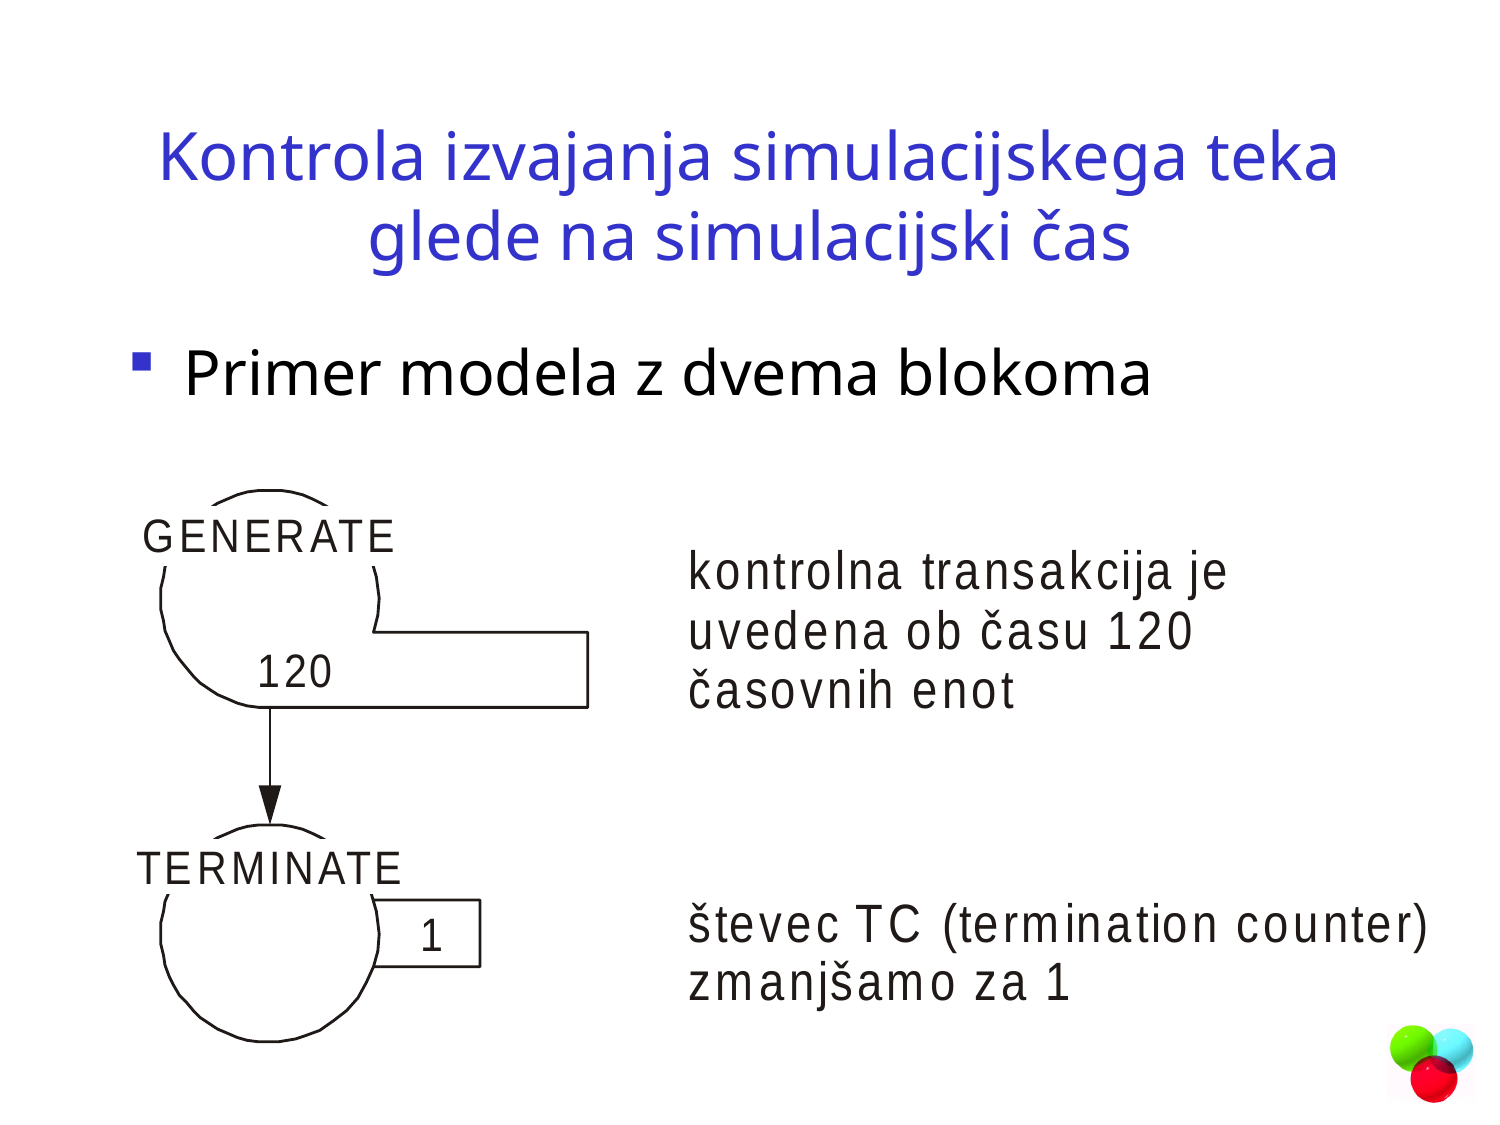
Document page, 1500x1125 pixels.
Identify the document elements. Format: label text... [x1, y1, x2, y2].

list Primer modela z dvema blokoma [112, 324, 1388, 482]
picture [112, 482, 1438, 1051]
title Kontrola izvajanja simulacijskega teka glede na simulacijski čas [112, 99, 1388, 288]
chart [1387, 1025, 1476, 1104]
